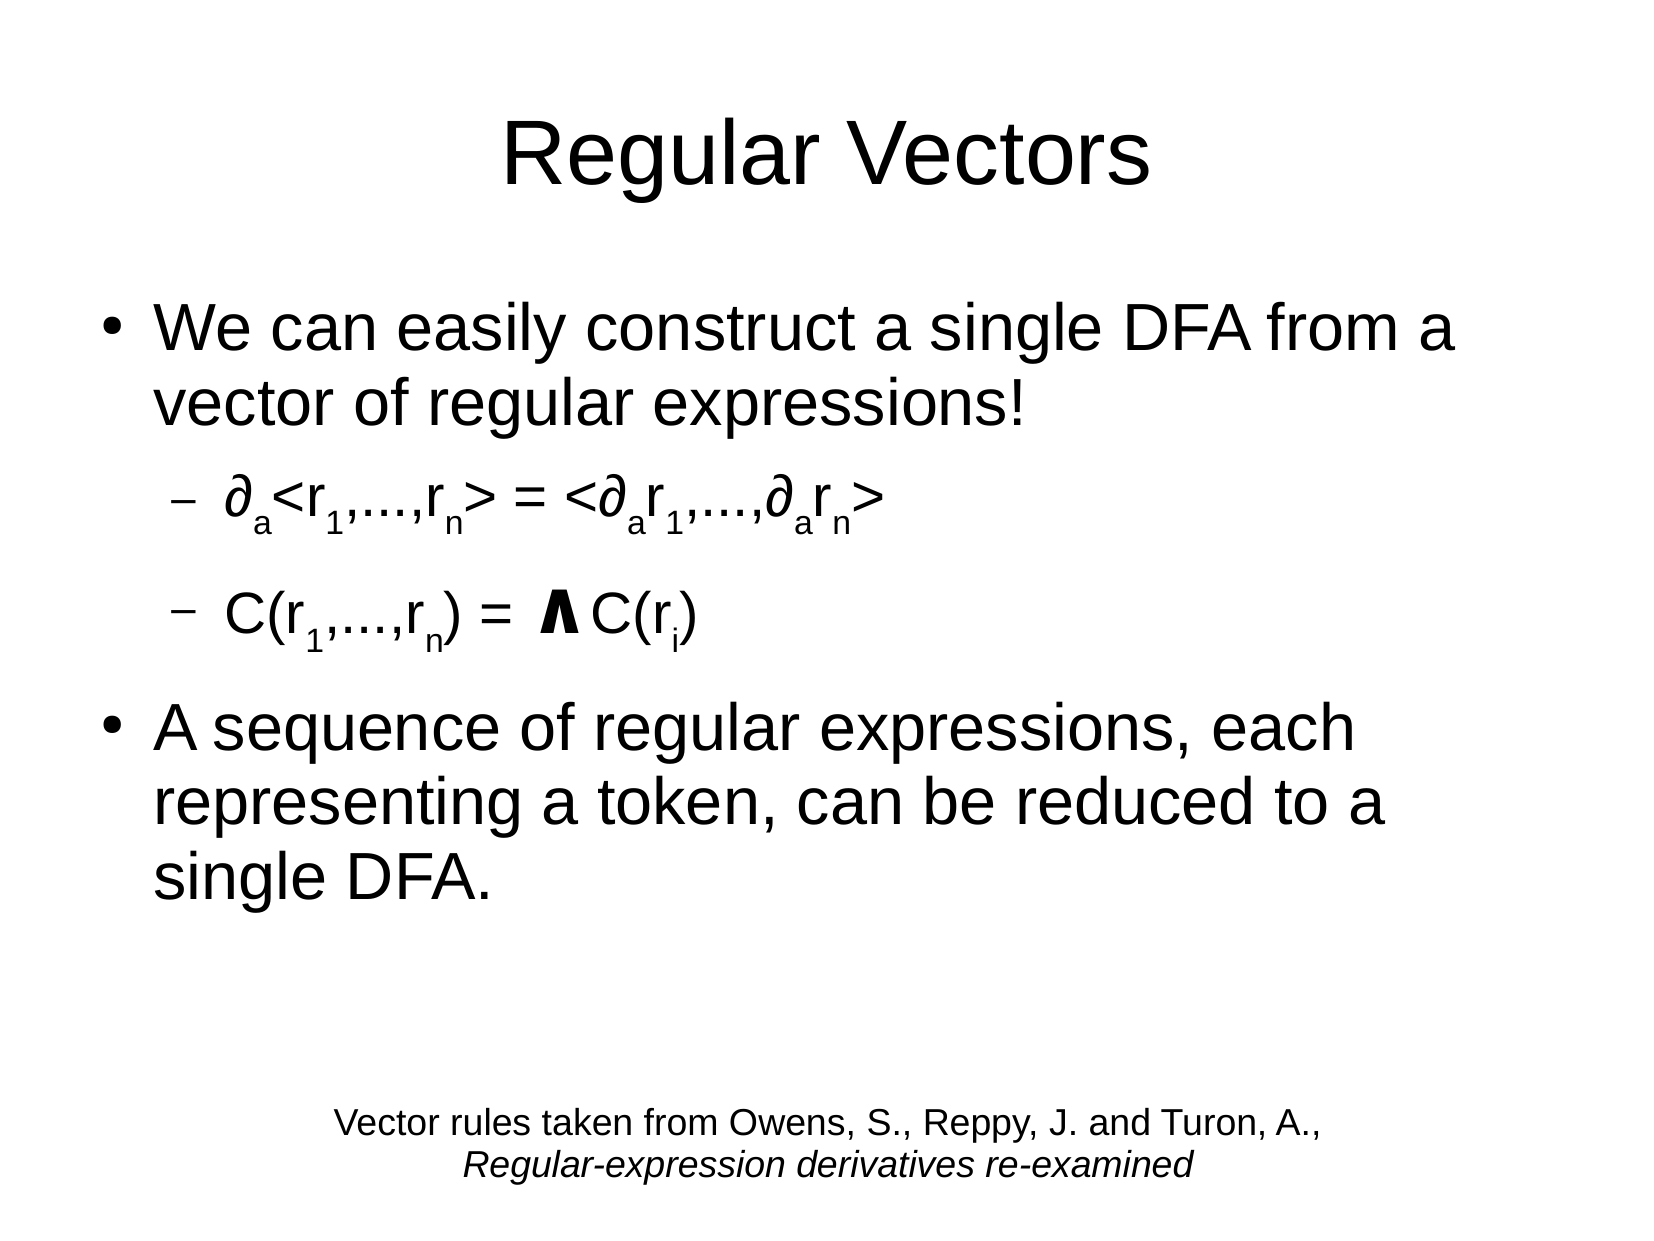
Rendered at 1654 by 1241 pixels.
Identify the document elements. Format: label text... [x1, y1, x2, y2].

title Regular Vectors [82, 49, 1571, 257]
text_box Vector rules taken from Owens, S., Reppy, J. and Turon, A., Regular-expression derivatives re-examined [318, 1094, 1338, 1194]
list We can easily construct a single DFA from a vector of regular expressions! ∂a<r1,...,rn> = <∂ar1,...,∂arn> C(r1,...,rn) = ∧C(ri) A sequence of regular expressions, each representing a token, can be reduced to a single DFA. [82, 290, 1571, 1010]
